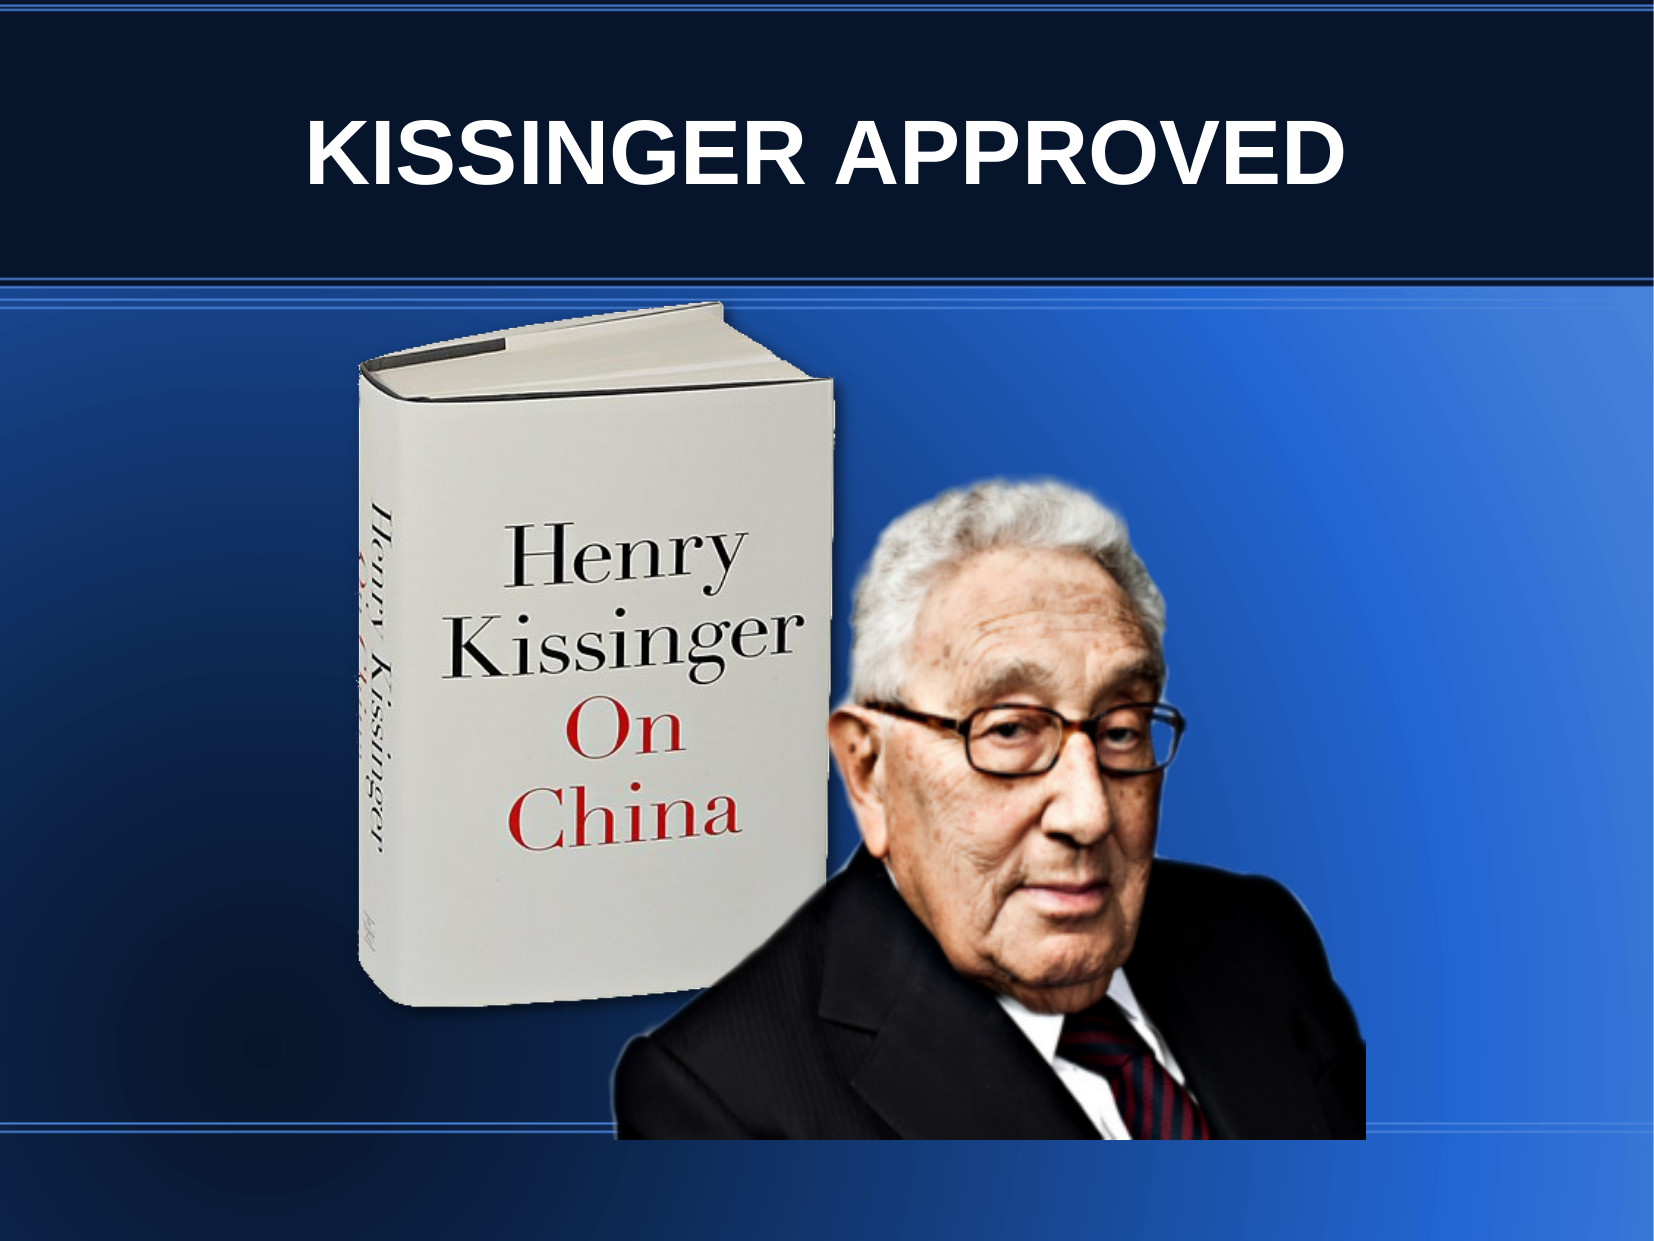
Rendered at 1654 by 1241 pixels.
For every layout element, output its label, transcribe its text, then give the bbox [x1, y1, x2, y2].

picture [0, 0, 1654, 1241]
title KISSINGER APPROVED [82, 49, 1571, 257]
